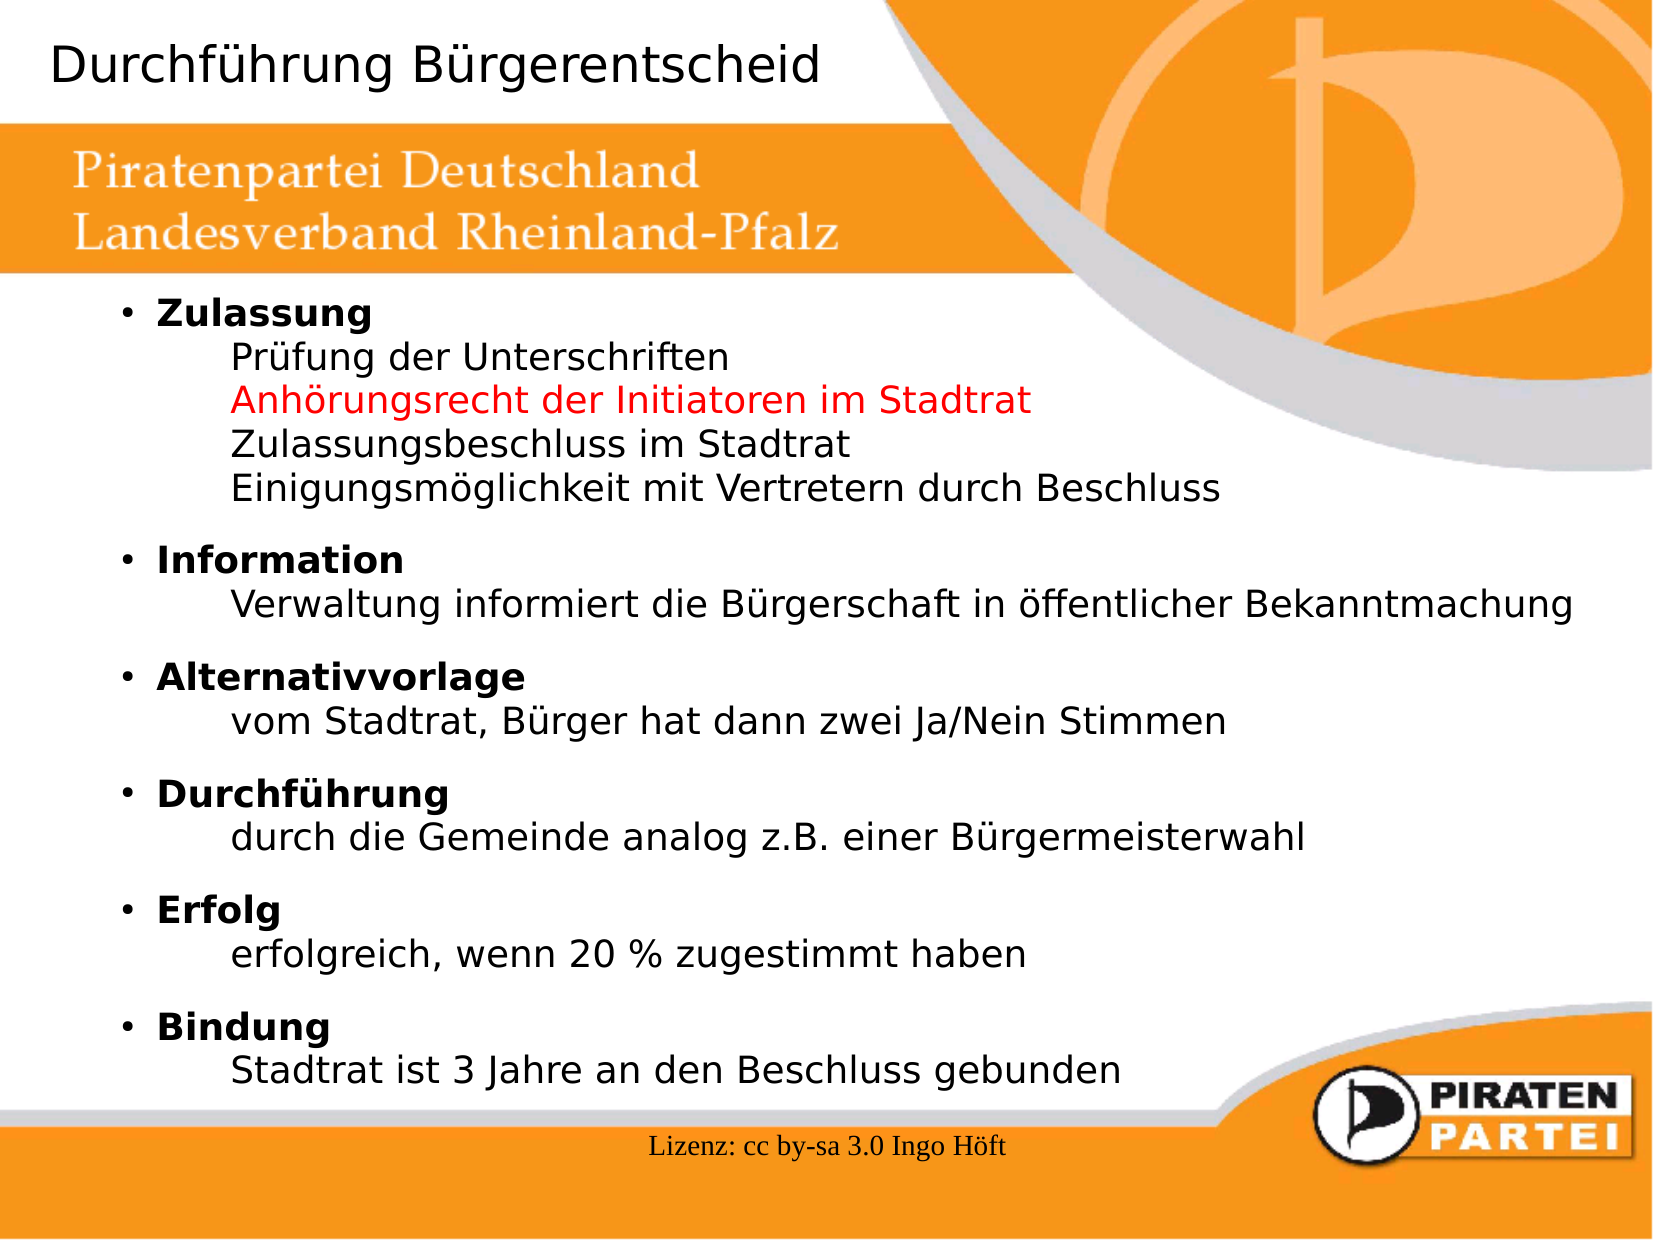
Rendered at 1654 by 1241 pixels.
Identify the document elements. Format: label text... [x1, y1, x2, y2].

title Durchführung Bürgerentscheid [25, 12, 847, 118]
picture [0, 0, 1654, 1241]
text_box Zulassung Prüfung der Unterschriften Anhörungsrecht der Initiatoren im Stadtrat Zulassungsbeschluss im Stadtrat Einigungsmöglichkeit mit Vertretern durch Beschluss Information Verwaltung informiert die Bürgerschaft in öffentlicher Bekanntmachung Alternativvorlage vom Stadtrat, Bürger hat dann zwei Ja/Nein Stimmen Durchführung durch die Gemeinde analog z.B. einer Bürgermeisterwahl Erfolg erfolgreich, wenn 20 % zugestimmt haben Bindung Stadtrat ist 3 Jahre an den Beschluss gebunden [106, 284, 1591, 1101]
